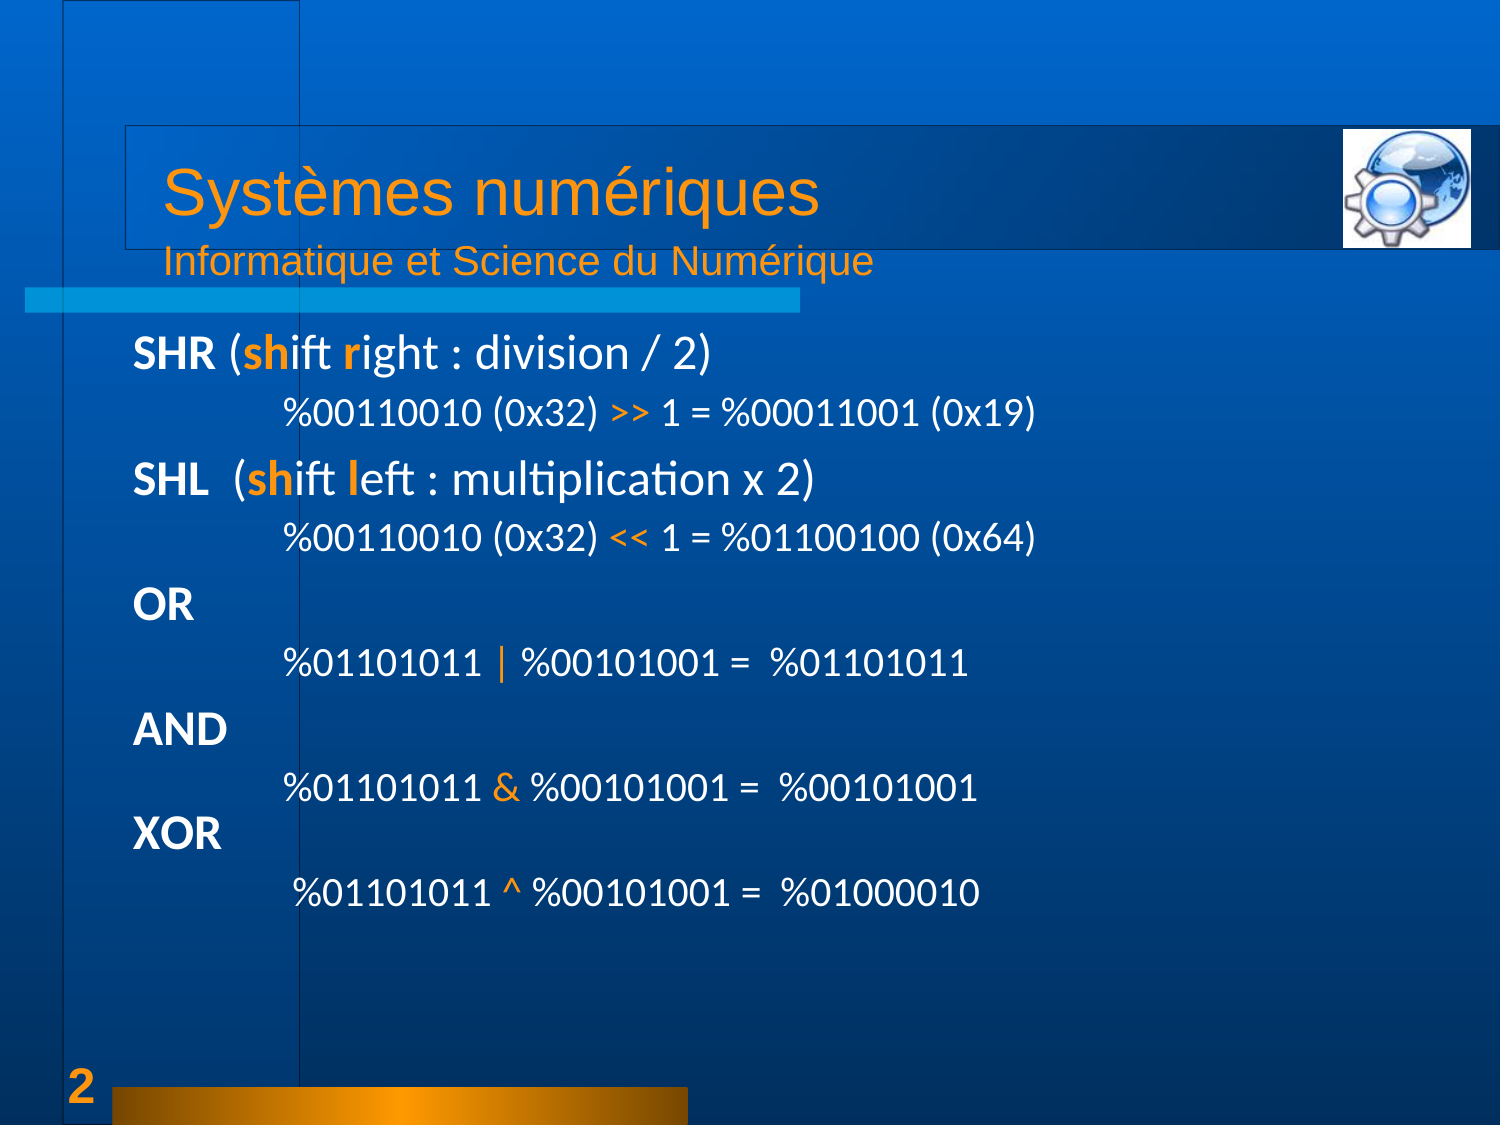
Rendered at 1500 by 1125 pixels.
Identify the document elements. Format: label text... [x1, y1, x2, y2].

text_box SHR (shift right : division / 2) %00110010 (0x32) >> 1 = %00011001 (0x19) SHL (shift left : multiplication x 2) %00110010 (0x32) << 1 = %01100100 (0x64) OR %01101011 | %00101001 = %01101011 AND %01101011 & %00101001 = %00101001 XOR %01101011 ^ %00101001 = %01000010 [118, 324, 1477, 1052]
picture [1343, 129, 1471, 248]
